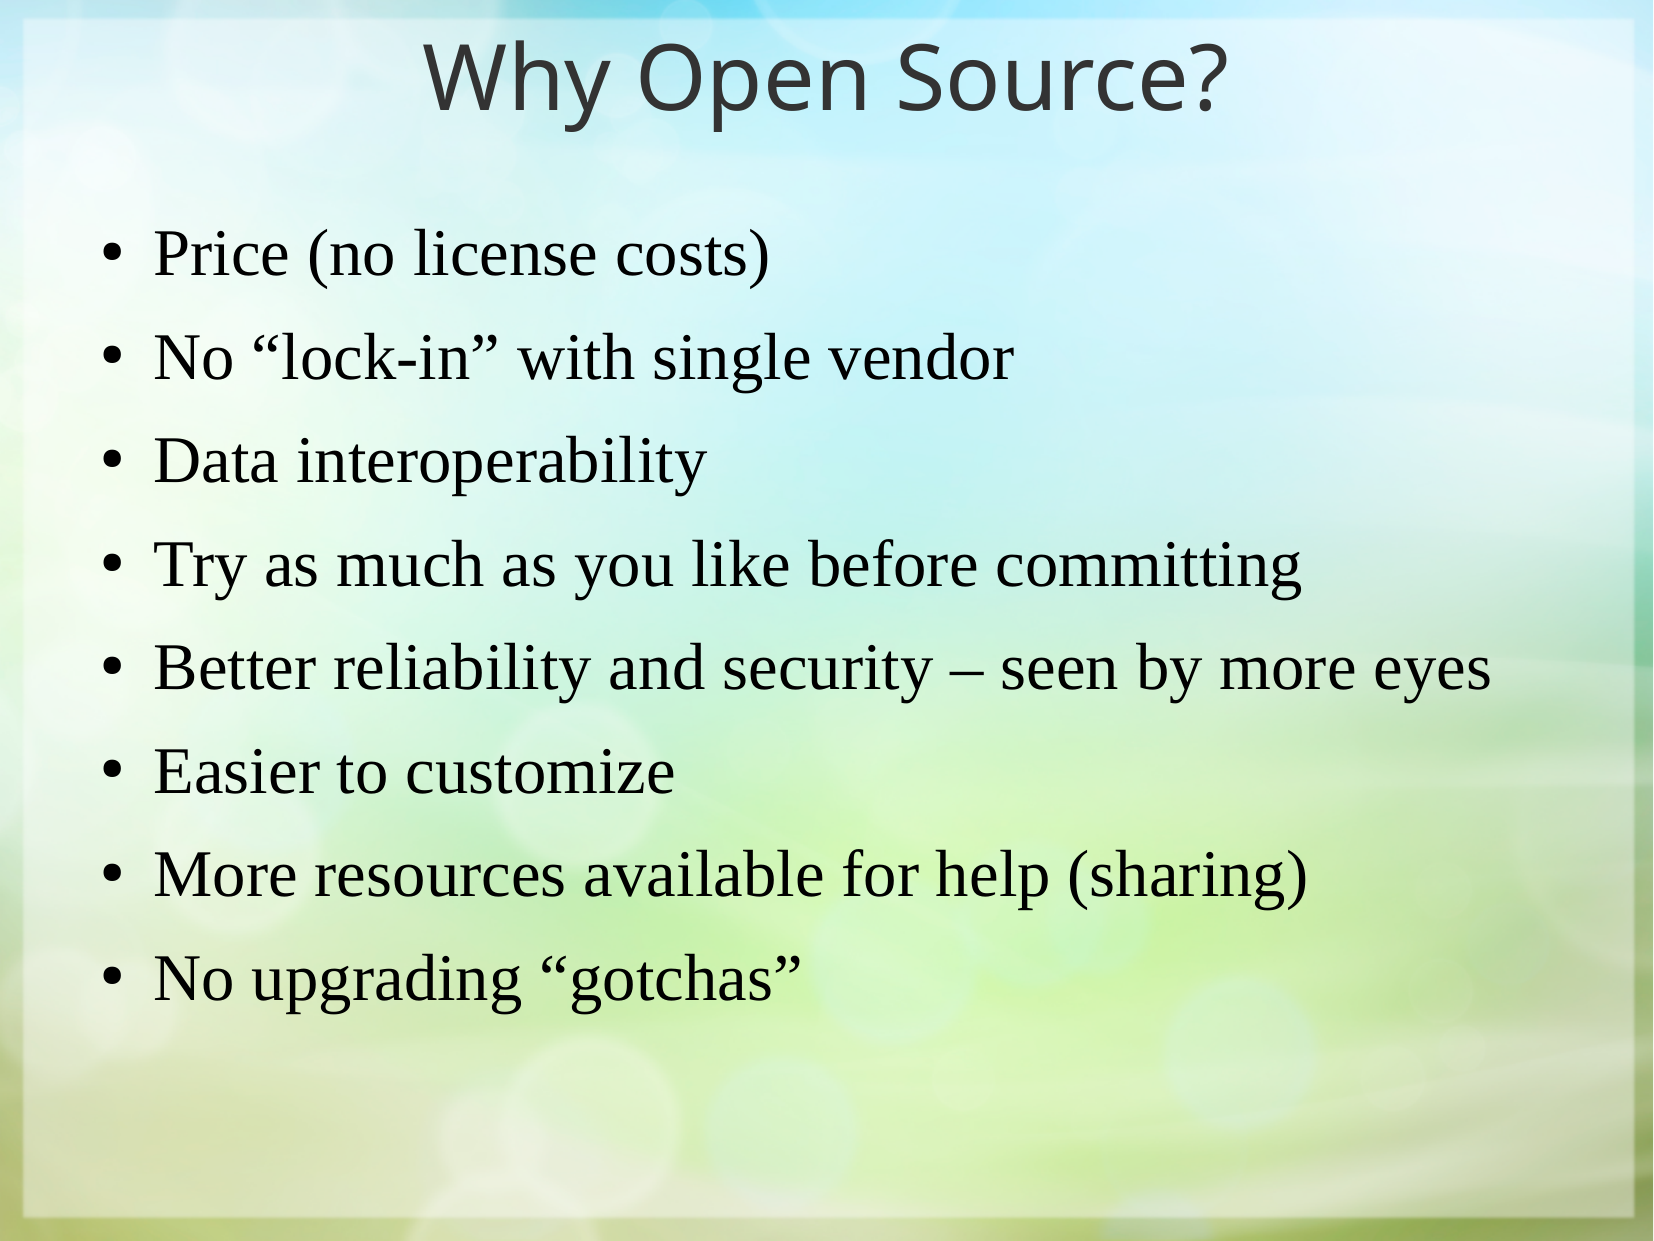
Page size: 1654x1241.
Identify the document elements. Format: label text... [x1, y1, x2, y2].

list Price (no license costs) No “lock-in” with single vendor Data interoperability Try as much as you like before committing Better reliability and security – seen by more eyes Easier to customize More resources available for help (sharing) No upgrading “gotchas” [82, 216, 1571, 1016]
picture [0, 0, 1654, 1241]
title Why Open Source? [82, 0, 1571, 151]
